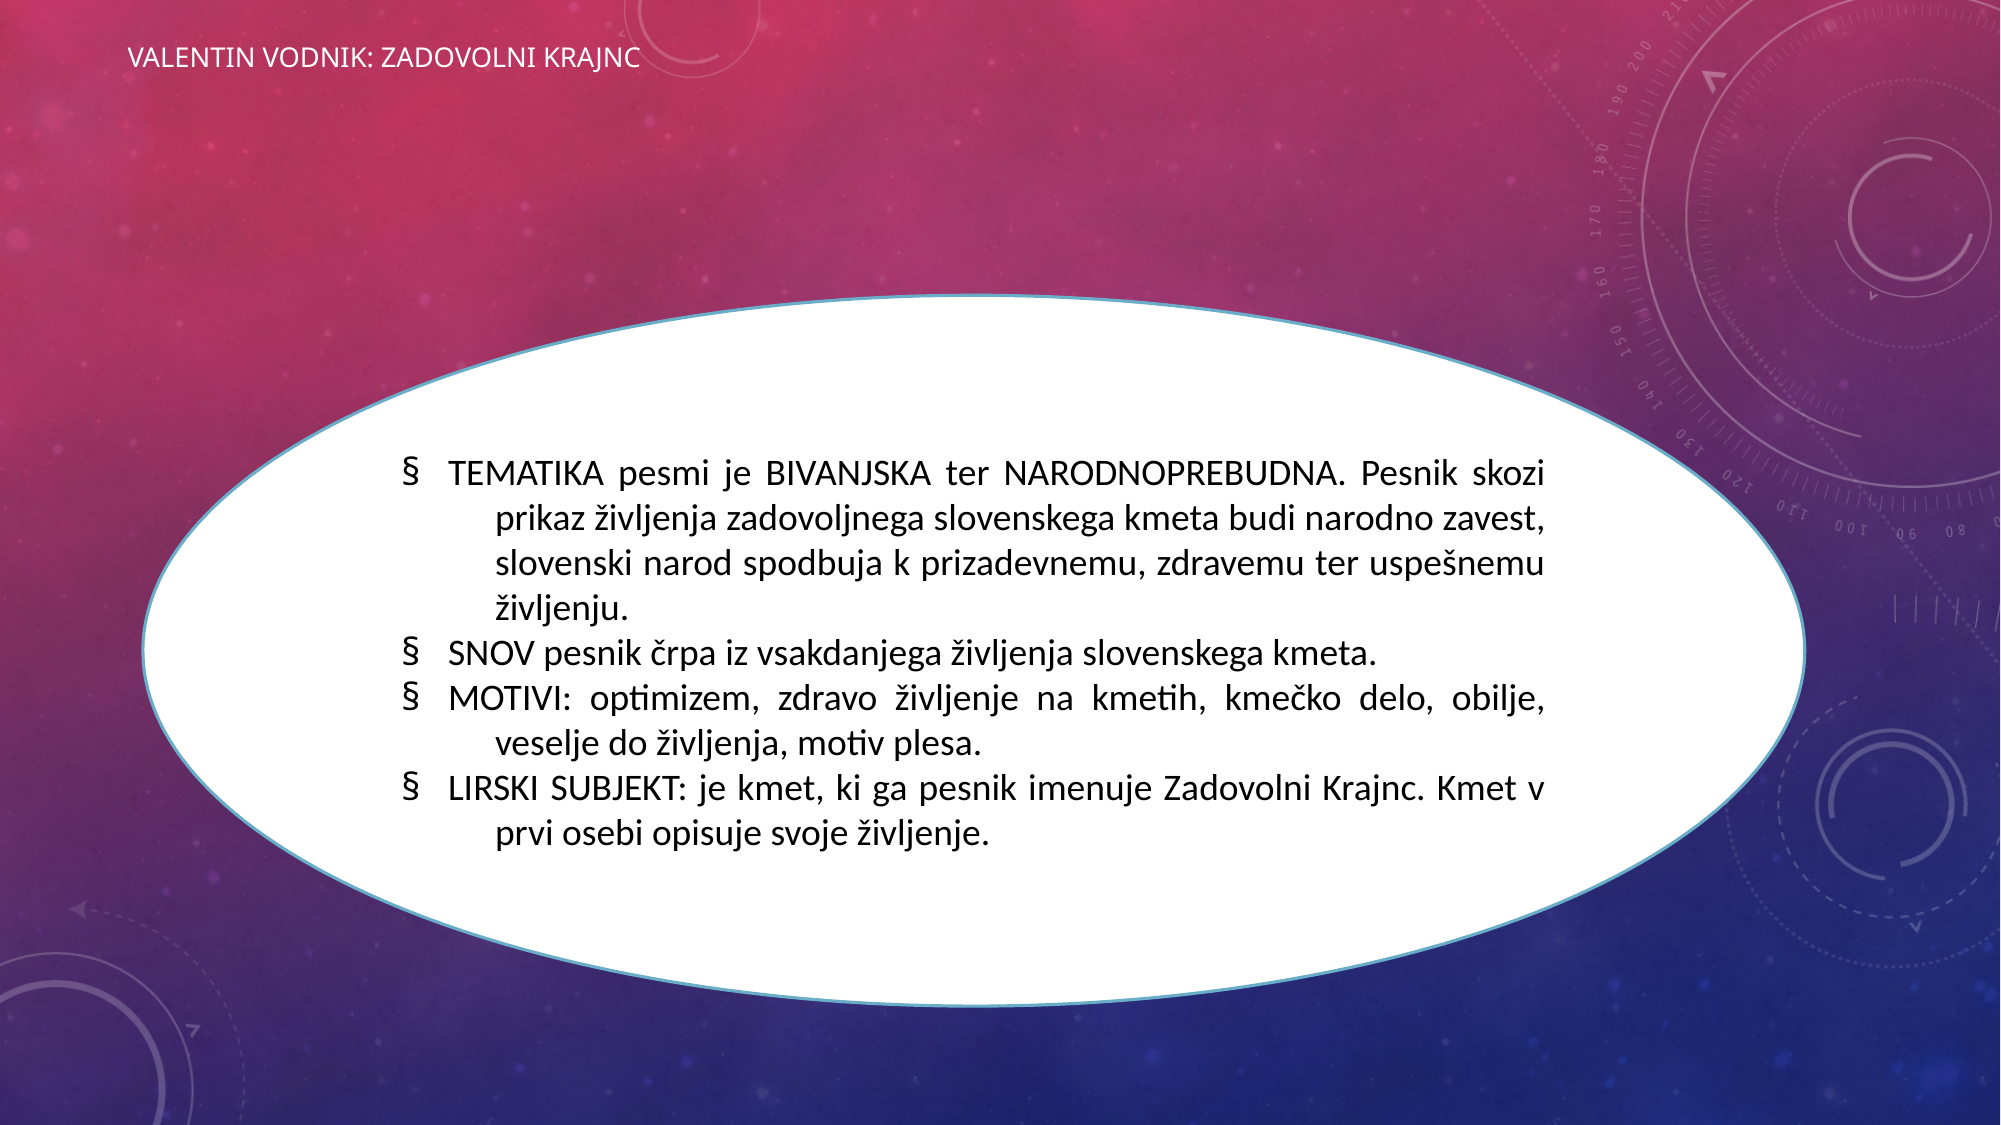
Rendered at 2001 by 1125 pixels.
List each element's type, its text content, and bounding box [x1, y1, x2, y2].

title Valentin vodnik: zadovolni krajnc [112, 32, 1685, 81]
text_box TEMATIKA pesmi je BIVANJSKA ter NARODNOPREBUDNA. Pesnik skozi prikaz življenja zadovoljnega slovenskega kmeta budi narodno zavest, slovenski narod spodbuja k prizadevnemu, zdravemu ter uspešnemu življenju. SNOV pesnik črpa iz vsakdanjega življenja slovenskega kmeta. MOTIVI: optimizem, zdravo življenje na kmetih, kmečko delo, obilje, veselje do življenja, motiv plesa. LIRSKI SUBJEKT: je kmet, ki ga pesnik imenuje Zadovolni Krajnc. Kmet v prvi osebi opisuje svoje življenje. [142, 295, 1805, 1007]
